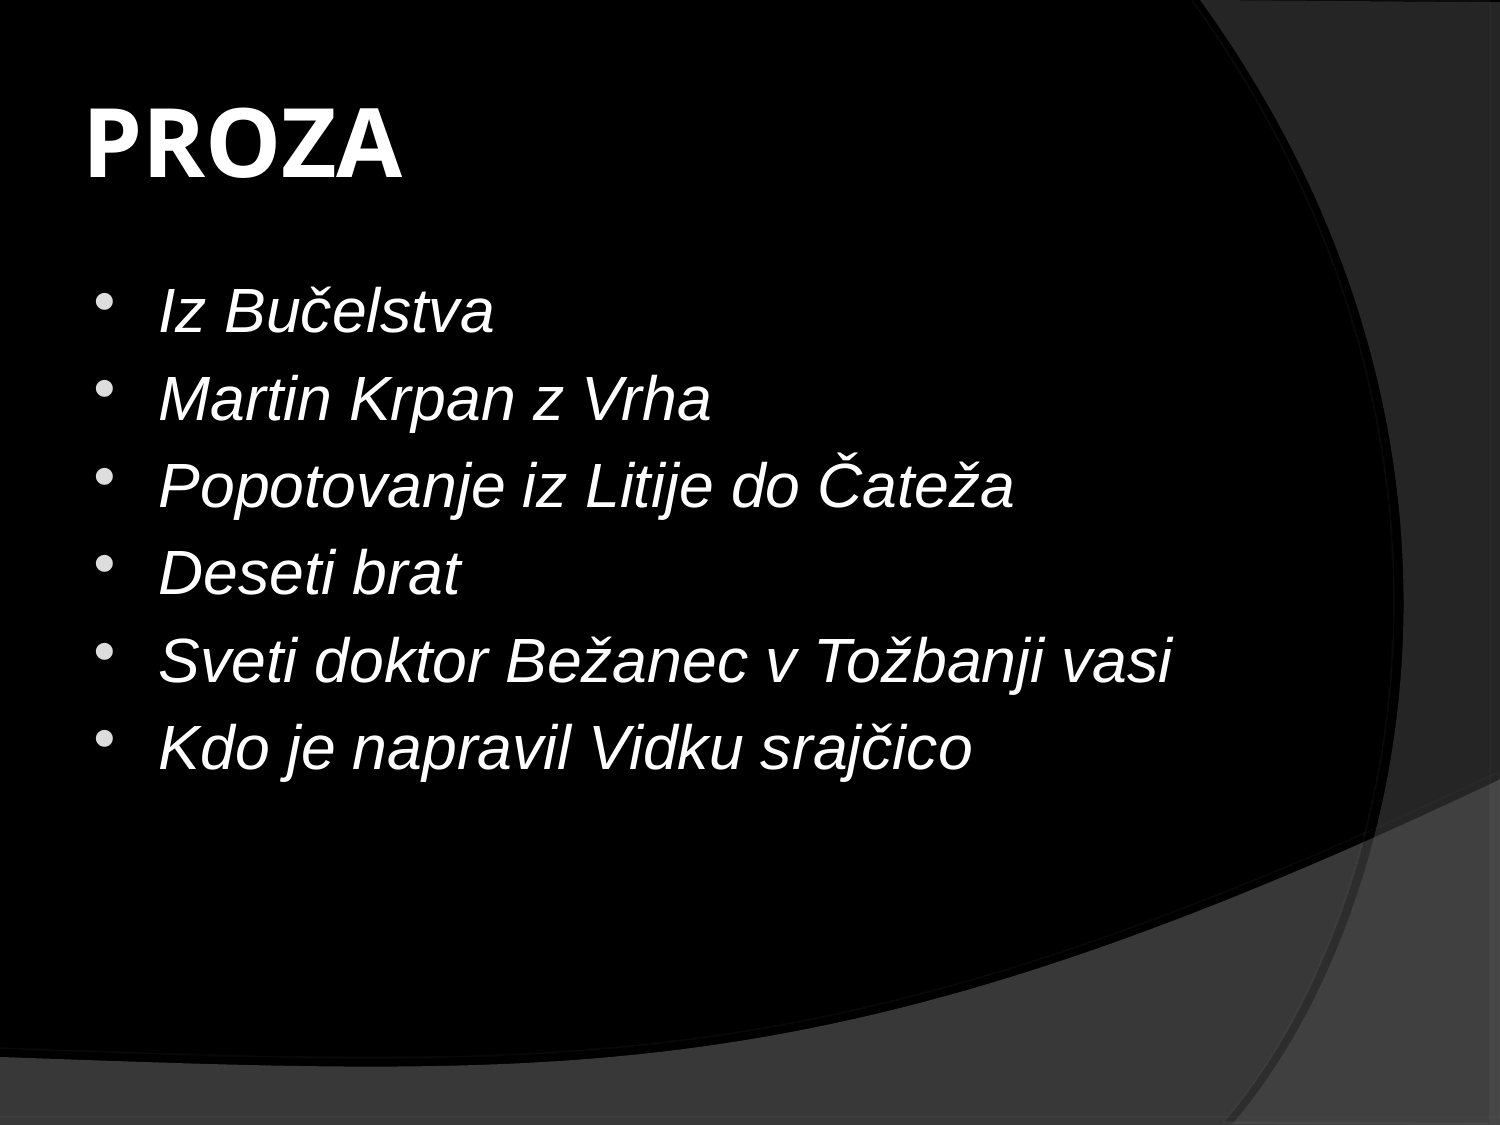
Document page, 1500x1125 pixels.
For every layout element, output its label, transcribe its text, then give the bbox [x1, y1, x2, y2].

title PROZA [75, 45, 1300, 233]
list Iz Bučelstva Martin Krpan z Vrha Popotovanje iz Litije do Čateža Deseti brat Sveti doktor Bežanec v Tožbanji vasi Kdo je napravil Vidku srajčico [75, 262, 1300, 1005]
